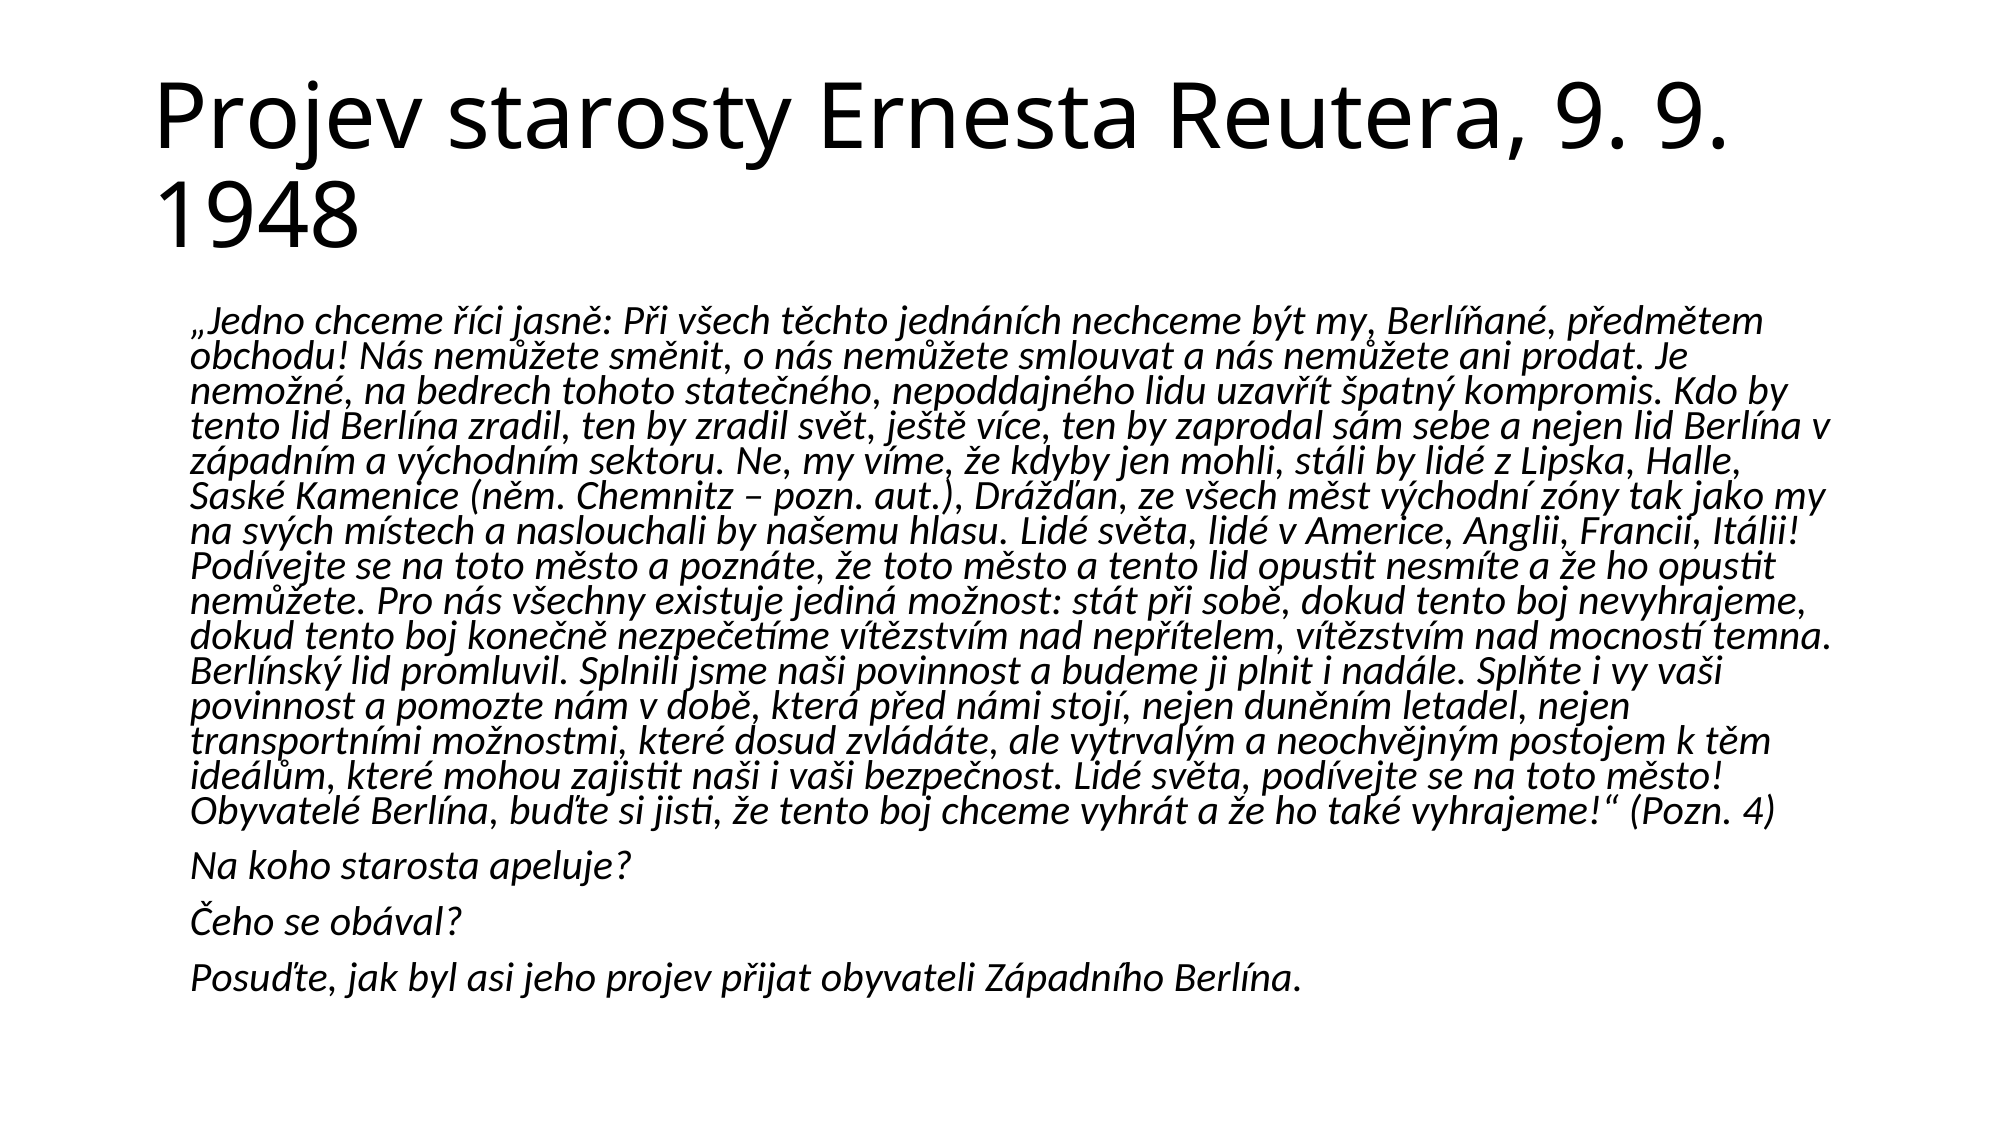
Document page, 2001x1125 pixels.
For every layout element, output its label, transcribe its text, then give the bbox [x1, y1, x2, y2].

title Projev starosty Ernesta Reutera, 9. 9. 1948 [137, 59, 1863, 278]
list „Jedno chceme říci jasně: Při všech těchto jednáních nechceme být my, Berlíňané, předmětem obchodu! Nás nemůžete směnit, o nás nemůžete smlouvat a nás nemůžete ani prodat. Je nemožné, na bedrech tohoto statečného, nepoddajného lidu uzavřít špatný kompromis. Kdo by tento lid Berlína zradil, ten by zradil svět, ještě více, ten by zaprodal sám sebe a nejen lid Berlína v západním a východním sektoru. Ne, my víme, že kdyby jen mohli, stáli by lidé z Lipska, Halle, Saské Kamenice (něm. Chemnitz – pozn. aut.), Drážďan, ze všech měst východní zóny tak jako my na svých místech a naslouchali by našemu hlasu. Lidé světa, lidé v Americe, Anglii, Francii, Itálii! Podívejte se na toto město a poznáte, že toto město a tento lid opustit nesmíte a že ho opustit nemůžete. Pro nás všechny existuje jediná možnost: stát při sobě, dokud tento boj nevyhrajeme, dokud tento boj konečně nezpečetíme vítězstvím nad nepřítelem, vítězstvím nad mocností temna. Berlínský lid promluvil. Splnili jsme naši povinnost a budeme ji plnit i nadále. Splňte i vy vaši povinnost a pomozte nám v době, která před námi stojí, nejen duněním letadel, nejen transportními možnostmi, které dosud zvládáte, ale vytrvalým a neochvějným postojem k těm ideálům, které mohou zajistit naši i vaši bezpečnost. Lidé světa, podívejte se na toto město! Obyvatelé Berlína, buďte si jisti, že tento boj chceme vyhrát a že ho také vyhrajeme!“ (Pozn. 4) Na koho starosta apeluje? Čeho se obával? Posuďte, jak byl asi jeho projev přijat obyvateli Západního Berlína. [137, 299, 1863, 1062]
